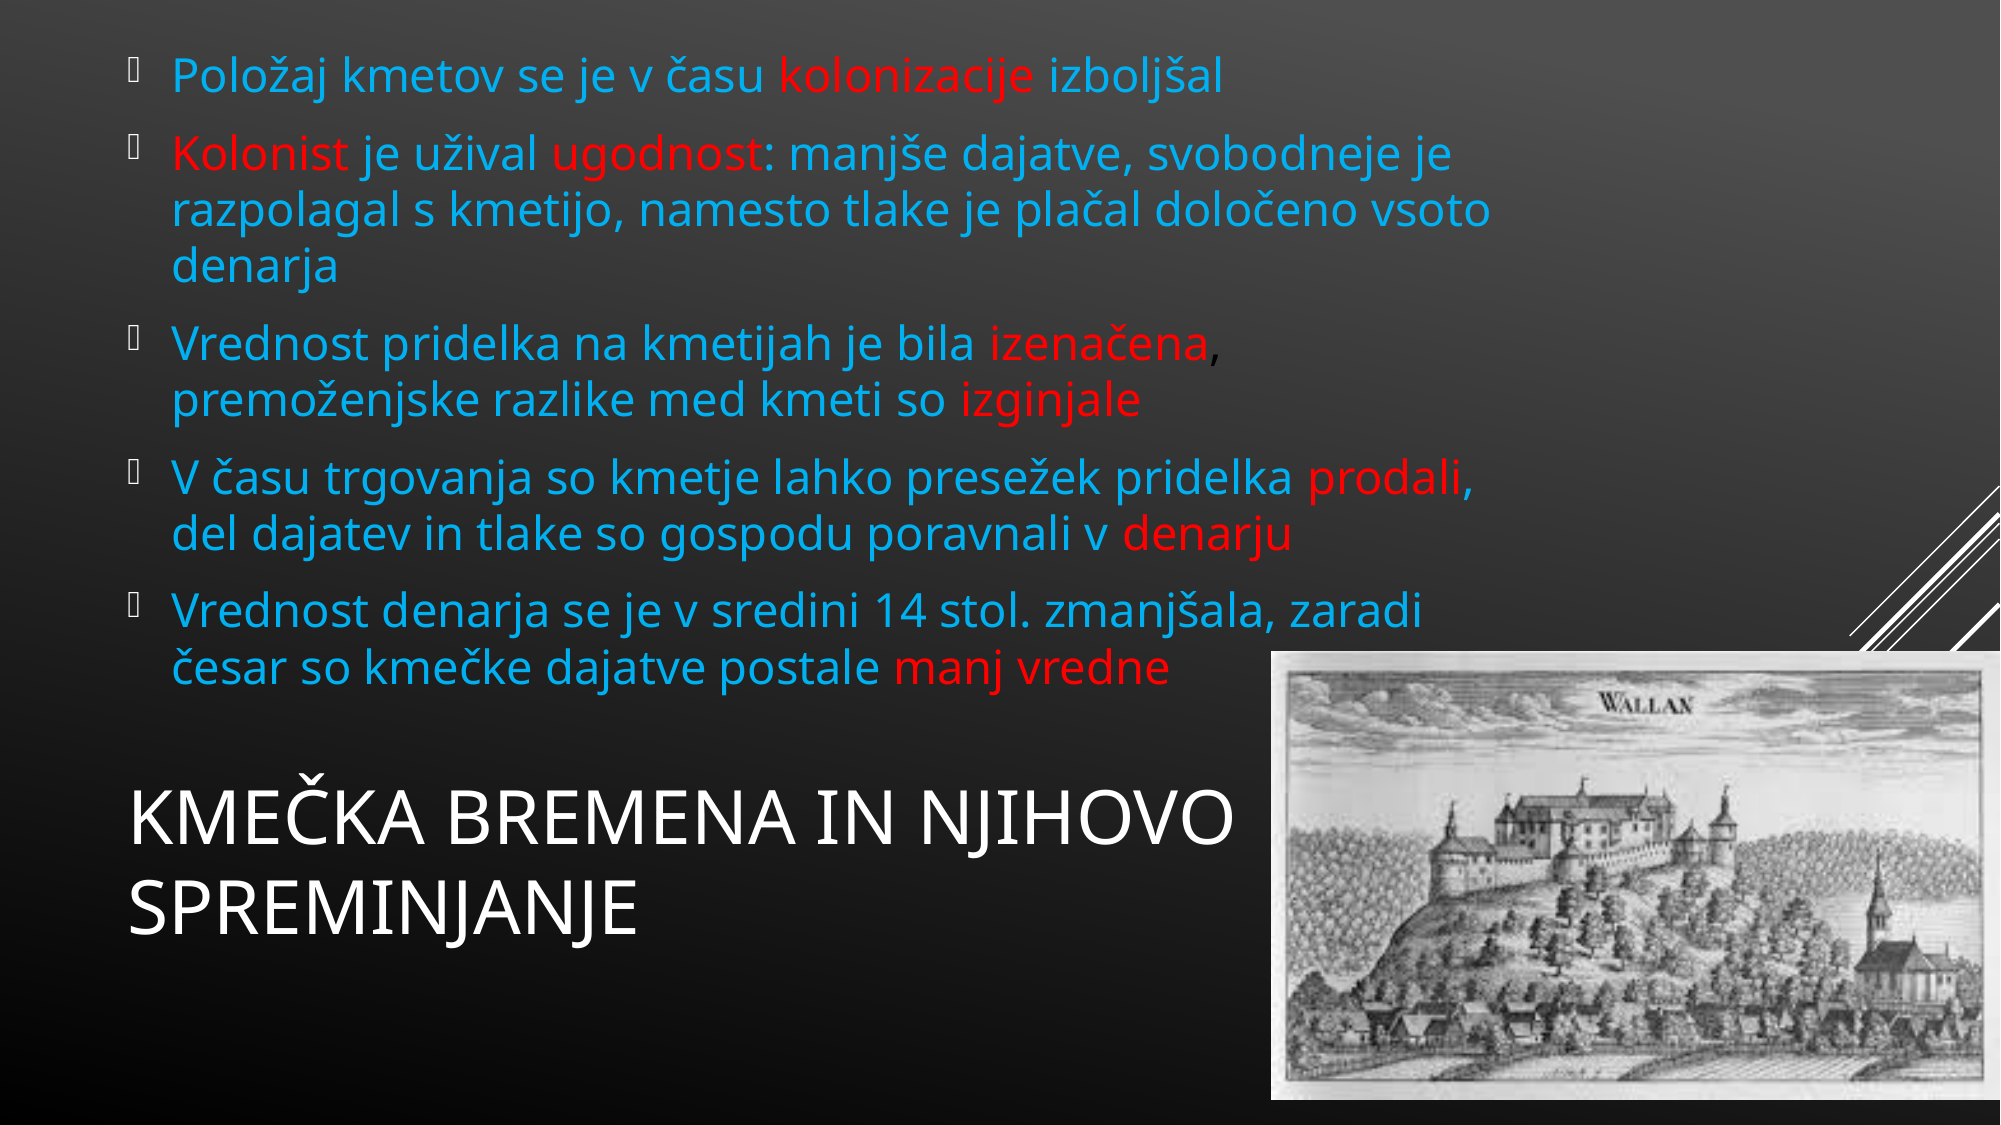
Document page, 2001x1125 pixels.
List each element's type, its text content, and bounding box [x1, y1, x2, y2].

title KMEČKA BREMENA IN NJIHOVO SPREMINJANJE [112, 736, 1271, 984]
list Položaj kmetov se je v času kolonizacije izboljšal Kolonist je užival ugodnost: manjše dajatve, svobodneje je razpolagal s kmetijo, namesto tlake je plačal določeno vsoto denarja Vrednost pridelka na kmetijah je bila izenačena, premoženjske razlike med kmeti so izginjale V času trgovanja so kmetje lahko presežek pridelka prodali, del dajatev in tlake so gospodu poravnali v denarju Vrednost denarja se je v sredini 14 stol. zmanjšala, zaradi česar so kmečke dajatve postale manj vredne [112, 33, 1513, 706]
picture [1271, 651, 2000, 1100]
